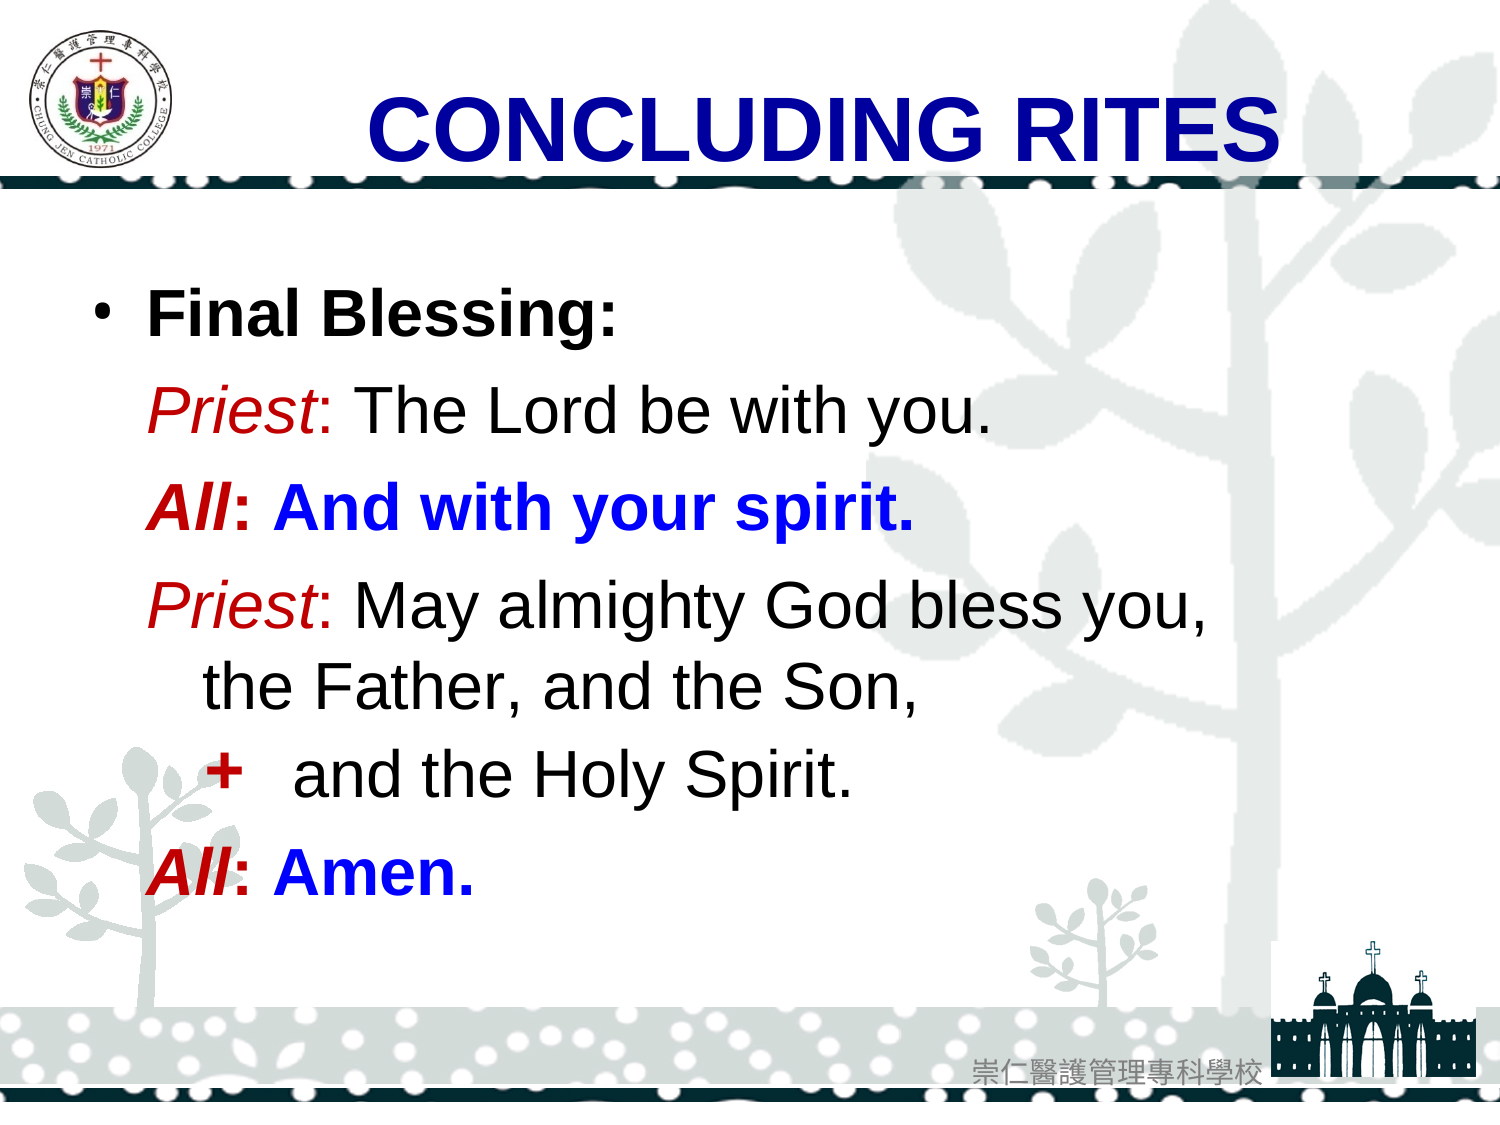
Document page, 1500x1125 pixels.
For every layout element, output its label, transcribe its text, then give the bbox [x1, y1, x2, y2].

title CONCLUDING RITES [150, 31, 1500, 219]
list Final Blessing: Priest: The Lord be with you. All: And with your spirit. Priest: May almighty God bless you, the Father, and the Son, + and the Holy Spirit. All: Amen. [75, 262, 1426, 1005]
text_box 崇仁醫護管理專科學校 [879, 1046, 1355, 1125]
